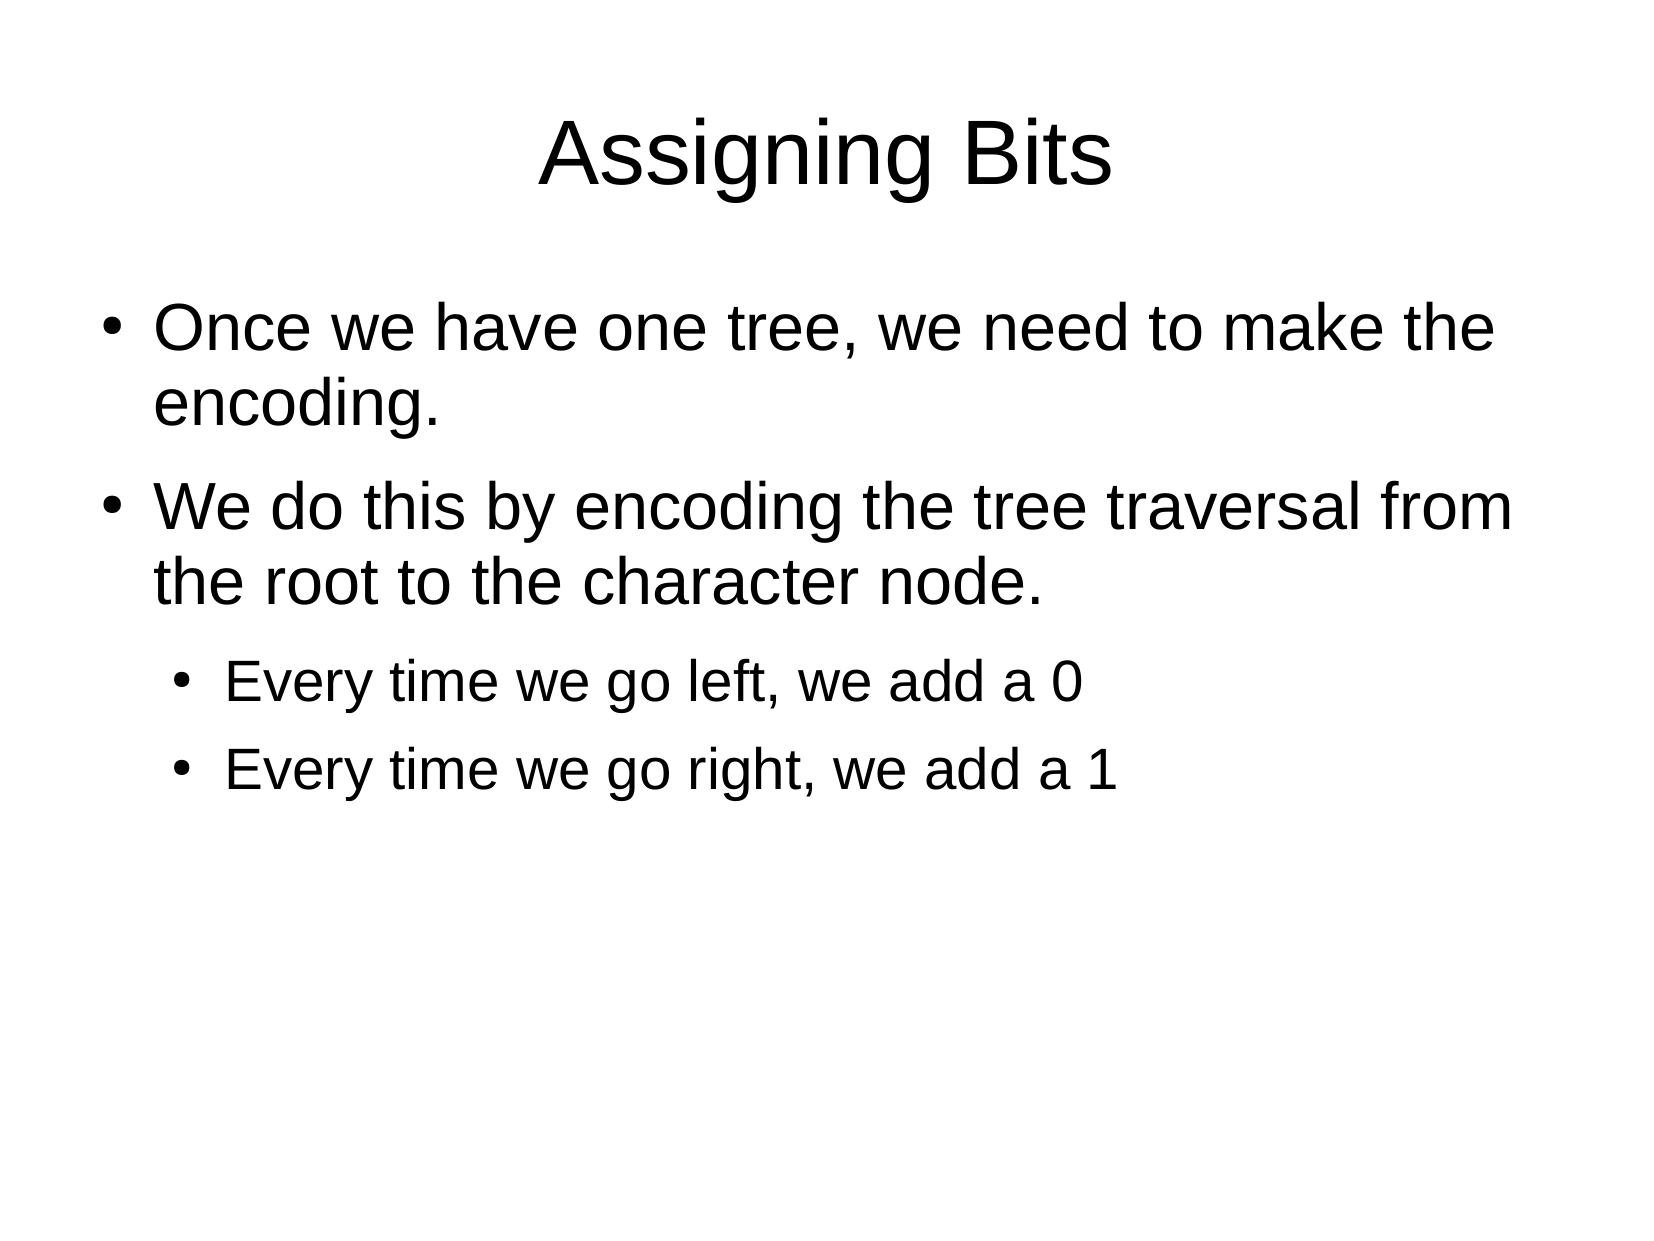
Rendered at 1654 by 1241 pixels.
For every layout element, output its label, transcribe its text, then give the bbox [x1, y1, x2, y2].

title Assigning Bits [82, 56, 1571, 250]
list Once we have one tree, we need to make the encoding. We do this by encoding the tree traversal from the root to the character node. Every time we go left, we add a 0 Every time we go right, we add a 1 [82, 290, 1571, 1094]
